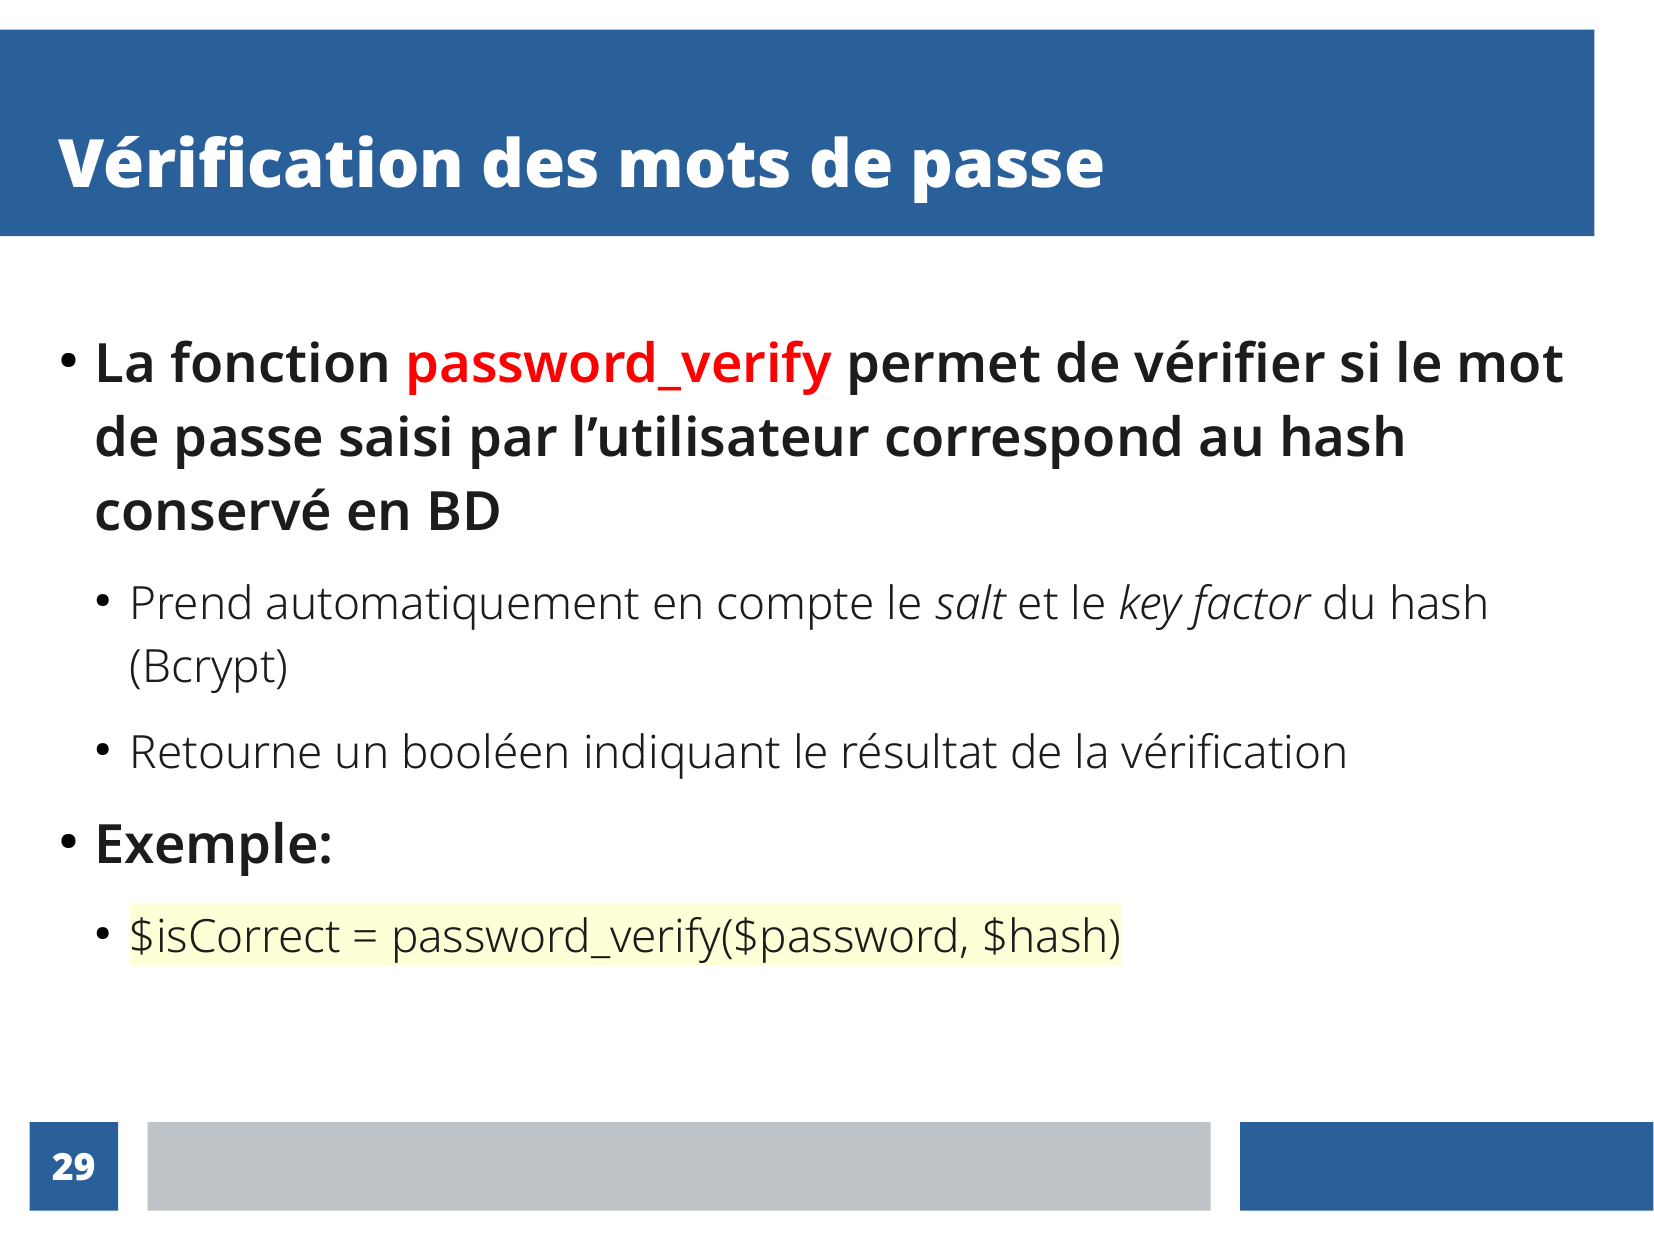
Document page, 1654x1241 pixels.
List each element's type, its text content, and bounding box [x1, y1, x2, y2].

list La fonction password_verify permet de vérifier si le mot de passe saisi par l’utilisateur correspond au hash conservé en BD Prend automatiquement en compte le salt et le key factor du hash (Bcrypt) Retourne un booléen indiquant le résultat de la vérification Exemple: $isCorrect = password_verify($password, $hash) [59, 324, 1565, 1093]
title Vérification des mots de passe [59, 59, 1595, 207]
